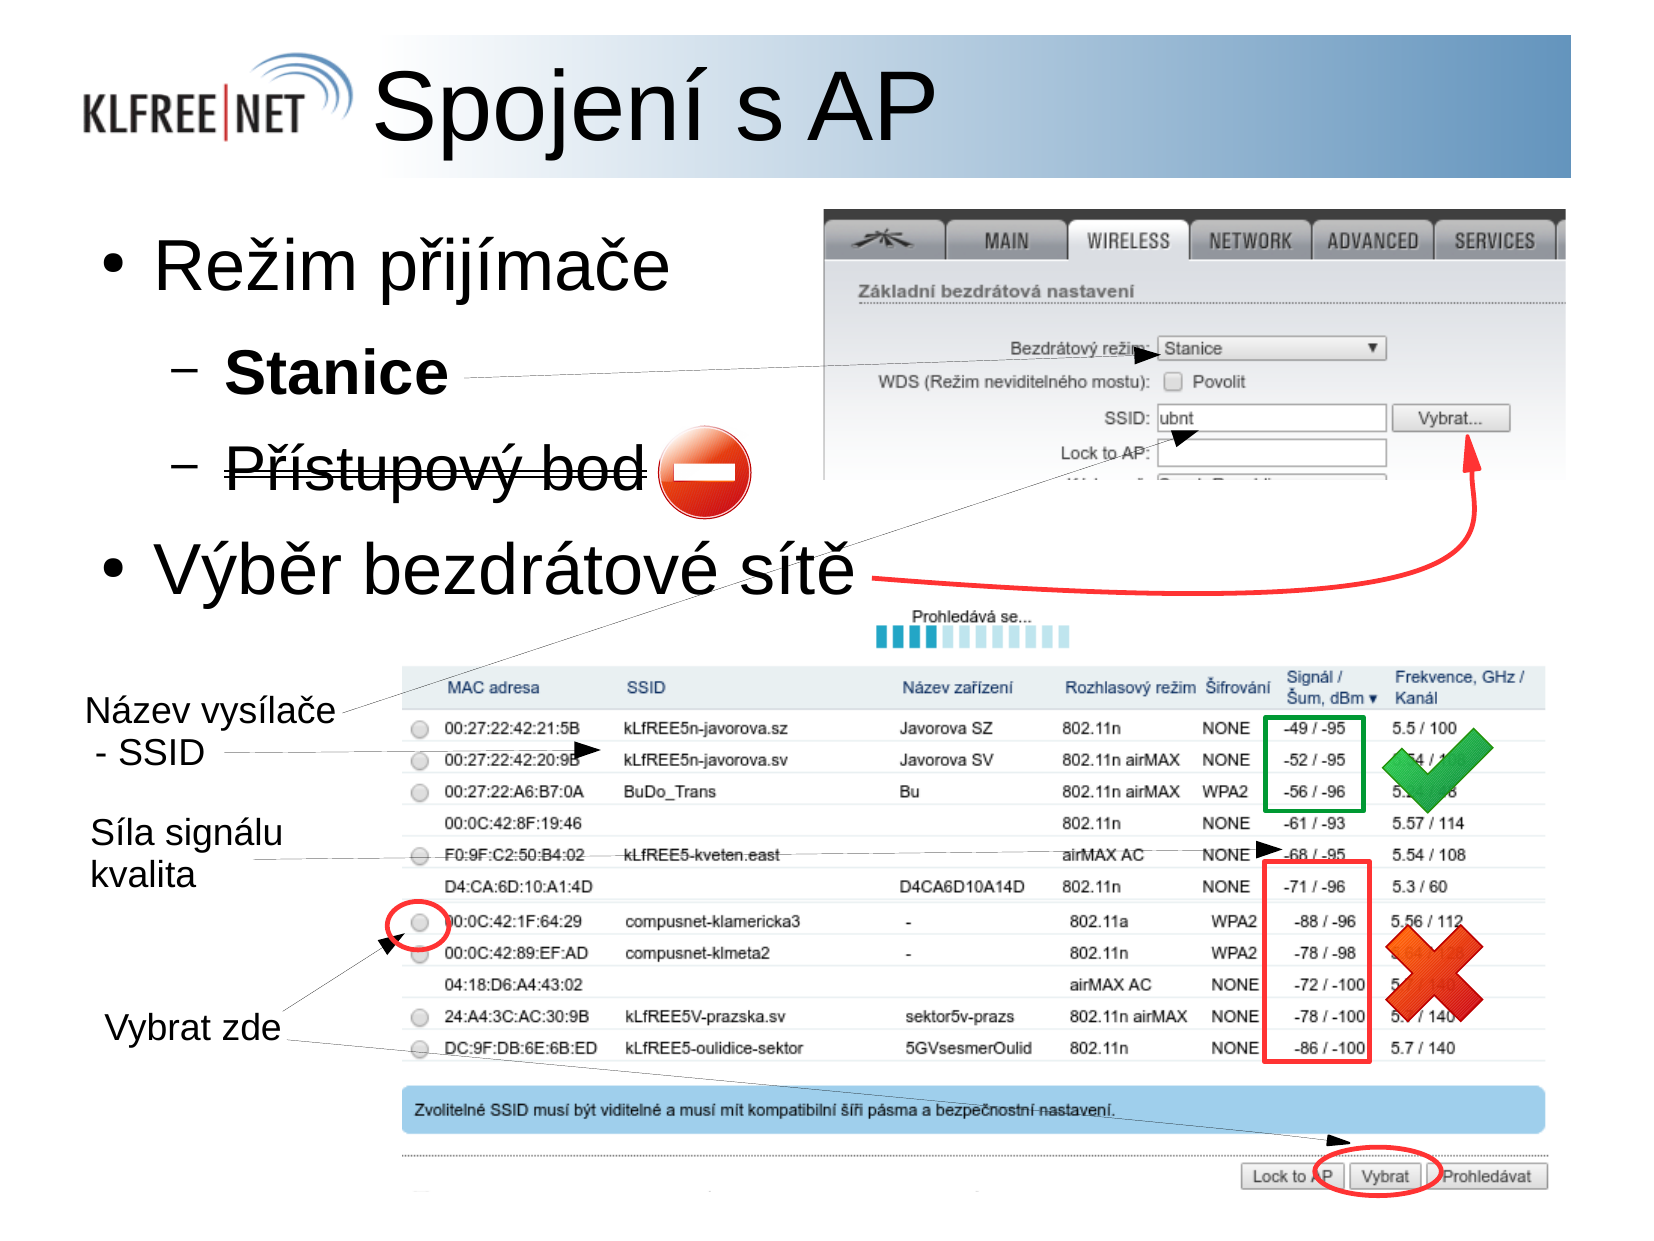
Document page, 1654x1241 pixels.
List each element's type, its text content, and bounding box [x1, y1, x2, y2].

text_box Název vysílače - SSID [69, 681, 352, 781]
list Režim přijímače Stanice Přístupový bod Výběr bezdrátové sítě [689, 521, 927, 600]
text_box Vybrat zde [89, 998, 299, 1056]
picture [59, 11, 372, 201]
picture [639, 406, 772, 539]
list Režim přijímače Stanice Přístupový bod Výběr bezdrátové sítě [82, 224, 927, 616]
picture [1318, 1150, 1438, 1193]
picture [402, 600, 1553, 1196]
picture [823, 209, 1566, 480]
text_box Síla signálu kvalita [75, 803, 299, 903]
title Spojení s AP [371, 47, 1560, 166]
picture [402, 904, 446, 947]
picture [402, 600, 681, 692]
